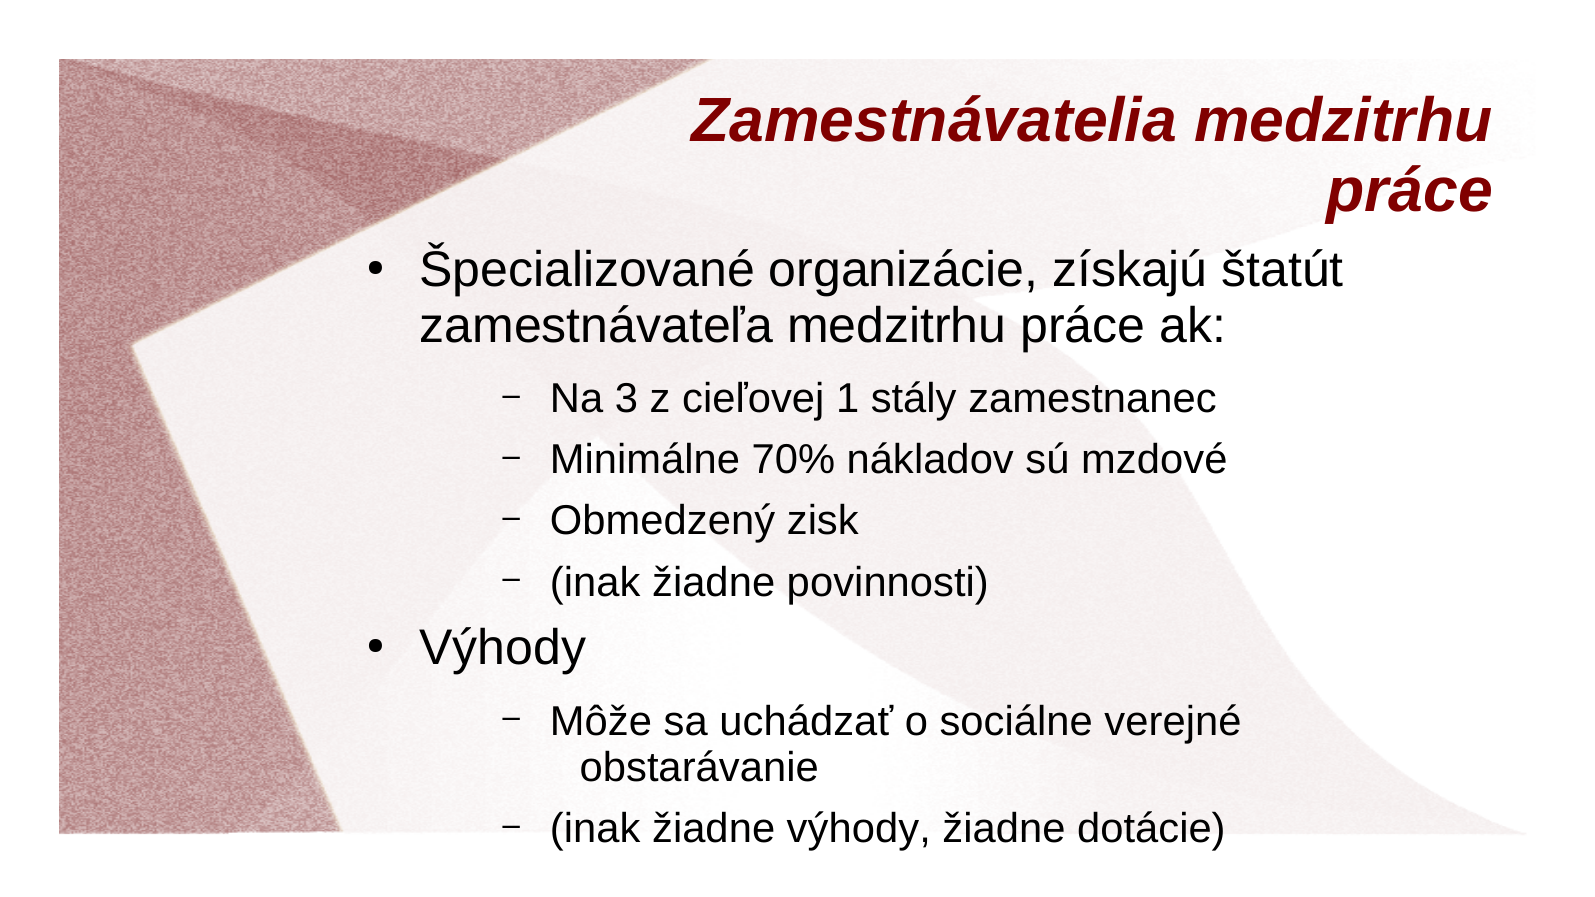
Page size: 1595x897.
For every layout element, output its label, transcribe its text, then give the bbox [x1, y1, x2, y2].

picture [59, 59, 1536, 838]
title Zamestnávatelia medzitrhu práce [591, 85, 1494, 225]
list Špecializované organizácie, získajú štatút zamestnávateľa medzitrhu práce ak: Na 3 z cieľovej 1 stály zamestnanec Minimálne 70% nákladov sú mzdové Obmedzený zisk (inak žiadne povinnosti) Výhody Môže sa uchádzať o sociálne verejné obstarávanie (inak žiadne výhody, žiadne dotácie) [349, 241, 1488, 852]
